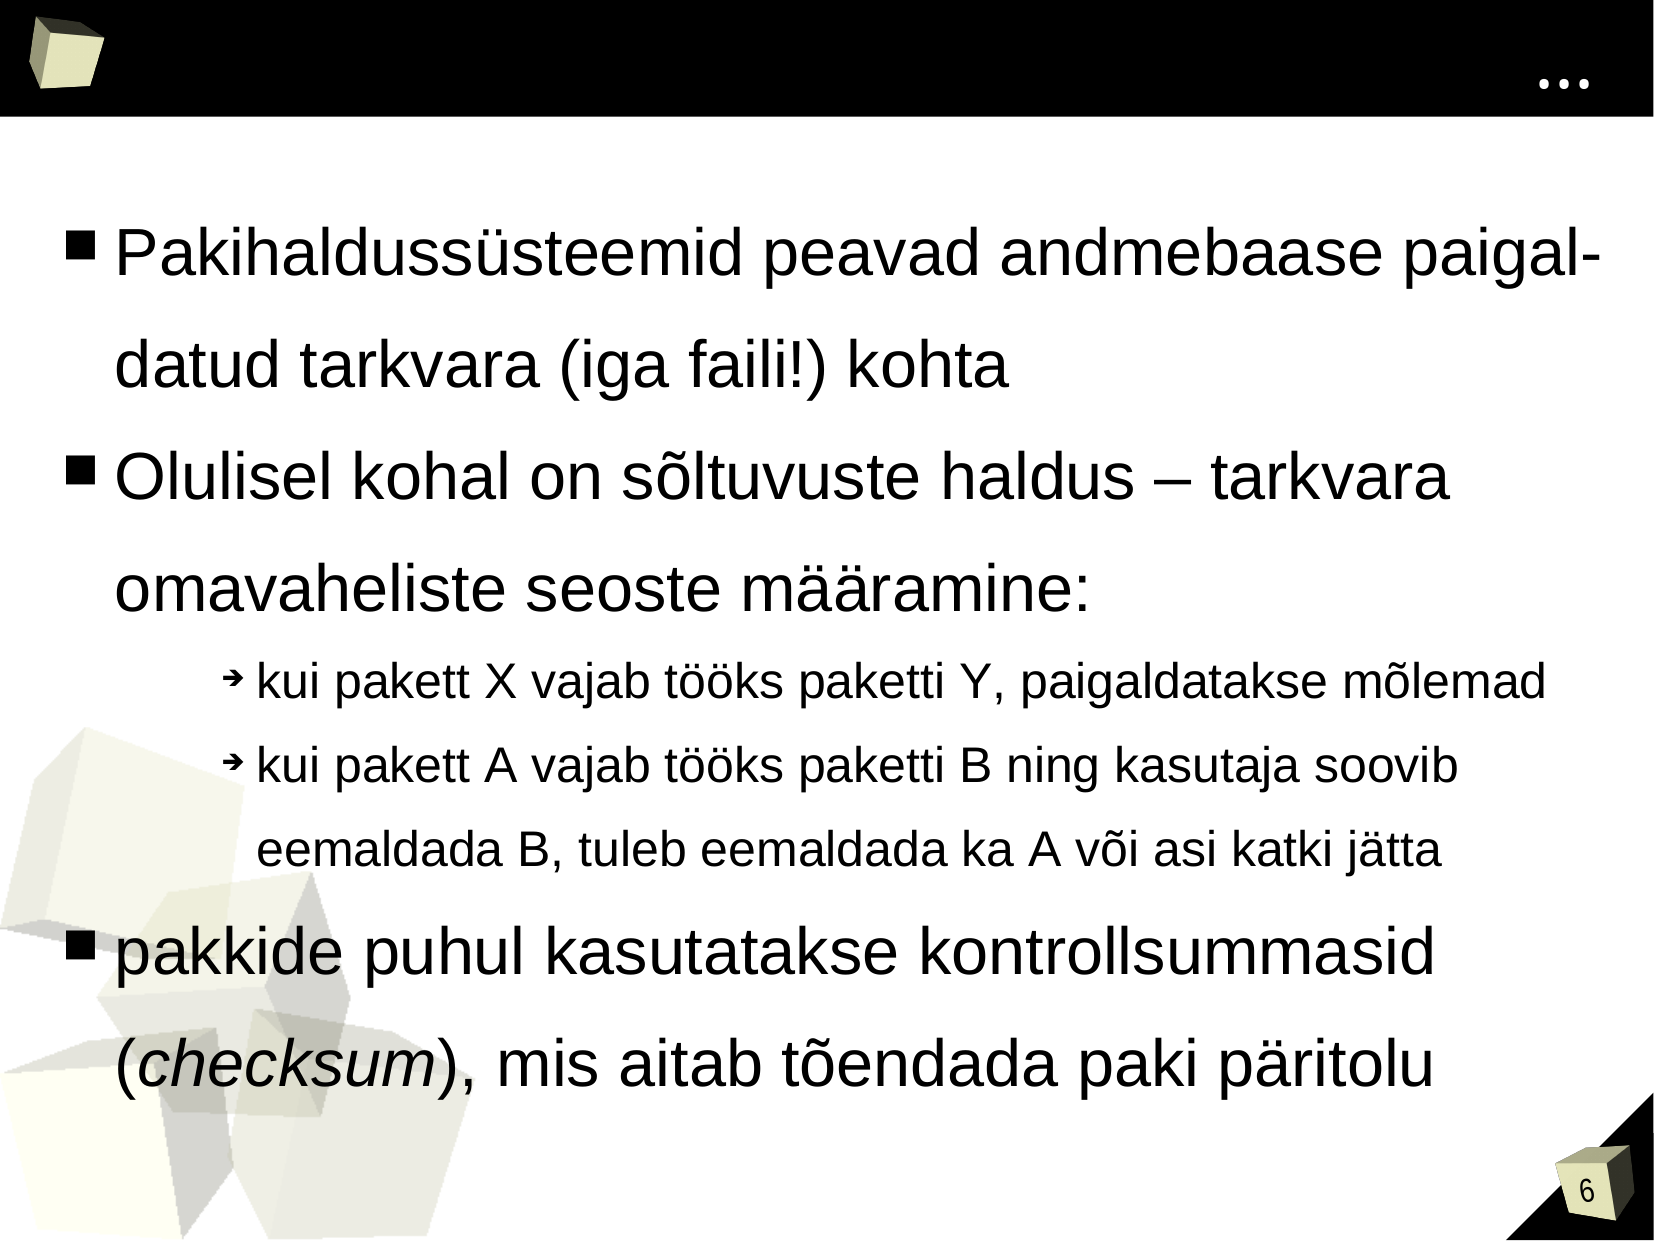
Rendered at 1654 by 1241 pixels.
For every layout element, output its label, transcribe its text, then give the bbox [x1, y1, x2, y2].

title ... [118, 0, 1595, 119]
picture [0, 726, 477, 1241]
list Pakihaldussüsteemid peavad andmebaase paigal-datud tarkvara (iga faili!) kohta Olulisel kohal on sõltuvuste haldus – tarkvara omavaheliste seoste määramine: kui pakett X vajab tööks paketti Y, paigaldatakse mõlemad kui pakett A vajab tööks paketti B ning kasutaja soovib eemaldada B, tuleb eemaldada ka A või asi katki jätta pakkide puhul kasutatakse kontrollsummasid (checksum), mis aitab tõendada paki päritolu [44, 177, 1611, 1214]
